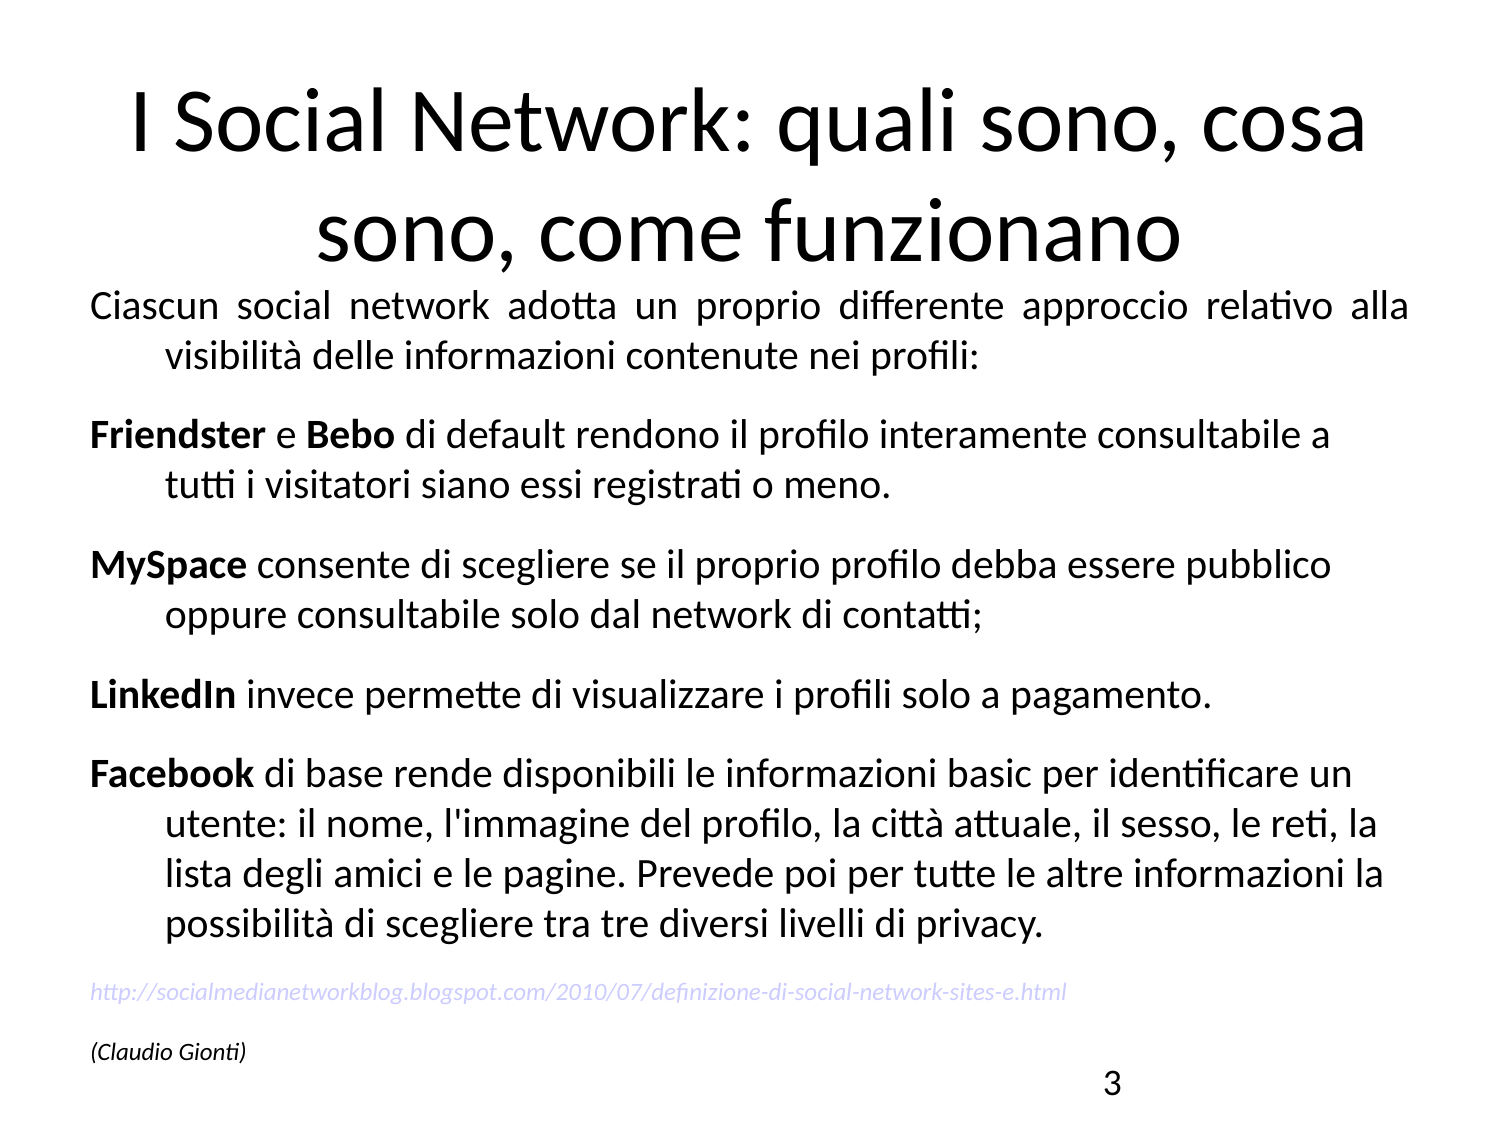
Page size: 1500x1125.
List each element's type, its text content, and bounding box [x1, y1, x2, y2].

text_box Ciascun social network adotta un proprio differente approccio relativo alla visibilità delle informazioni contenute nei profili: Friendster e Bebo di default rendono il profilo interamente consultabile a tutti i visitatori siano essi registrati o meno. MySpace consente di scegliere se il proprio profilo debba essere pubblico oppure consultabile solo dal network di contatti; LinkedIn invece permette di visualizzare i profili solo a pagamento. Facebook di base rende disponibili le informazioni basic per identificare un utente: il nome, l'immagine del profilo, la città attuale, il sesso, le reti, la lista degli amici e le pagine. Prevede poi per tutte le altre informazioni la possibilità di scegliere tra tre diversi livelli di privacy. http://socialmedianetworkblog.blogspot.com/2010/07/definizione-di-social-network-sites-e.html (Claudio Gionti) [75, 262, 1426, 1125]
title I Social Network: quali sono, cosa sono, come funzionano [75, 45, 1426, 262]
text_box <numero> [1074, 1042, 1426, 1103]
